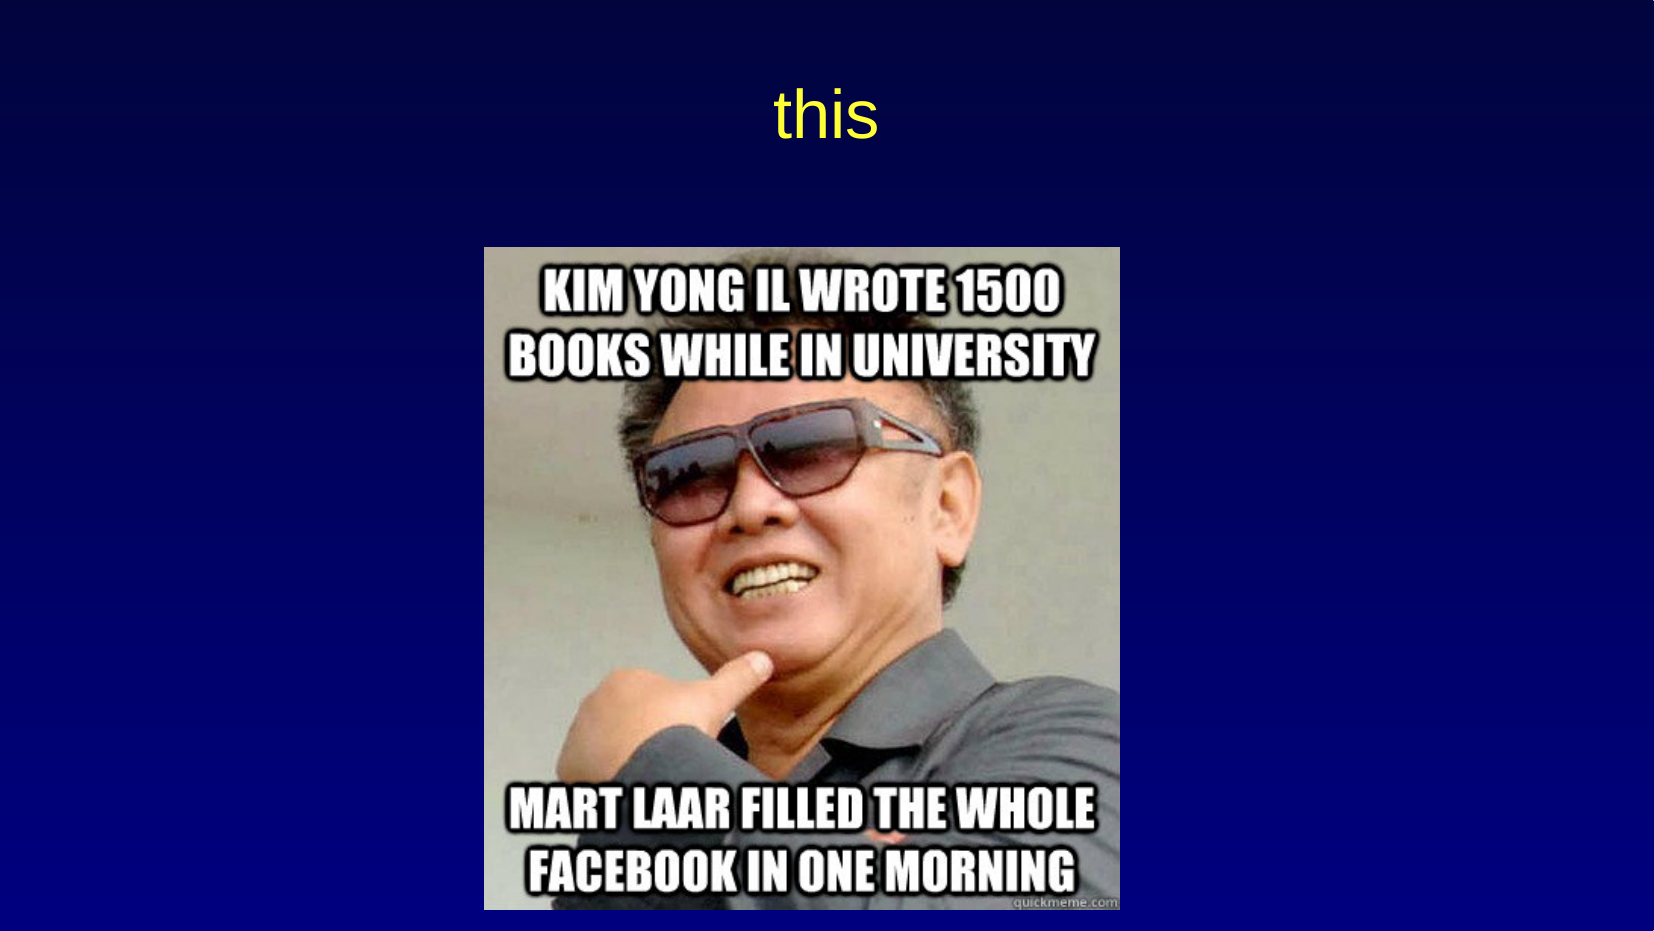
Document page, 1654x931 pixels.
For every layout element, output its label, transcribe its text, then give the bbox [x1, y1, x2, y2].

title this [82, 37, 1571, 193]
picture [484, 247, 1120, 910]
